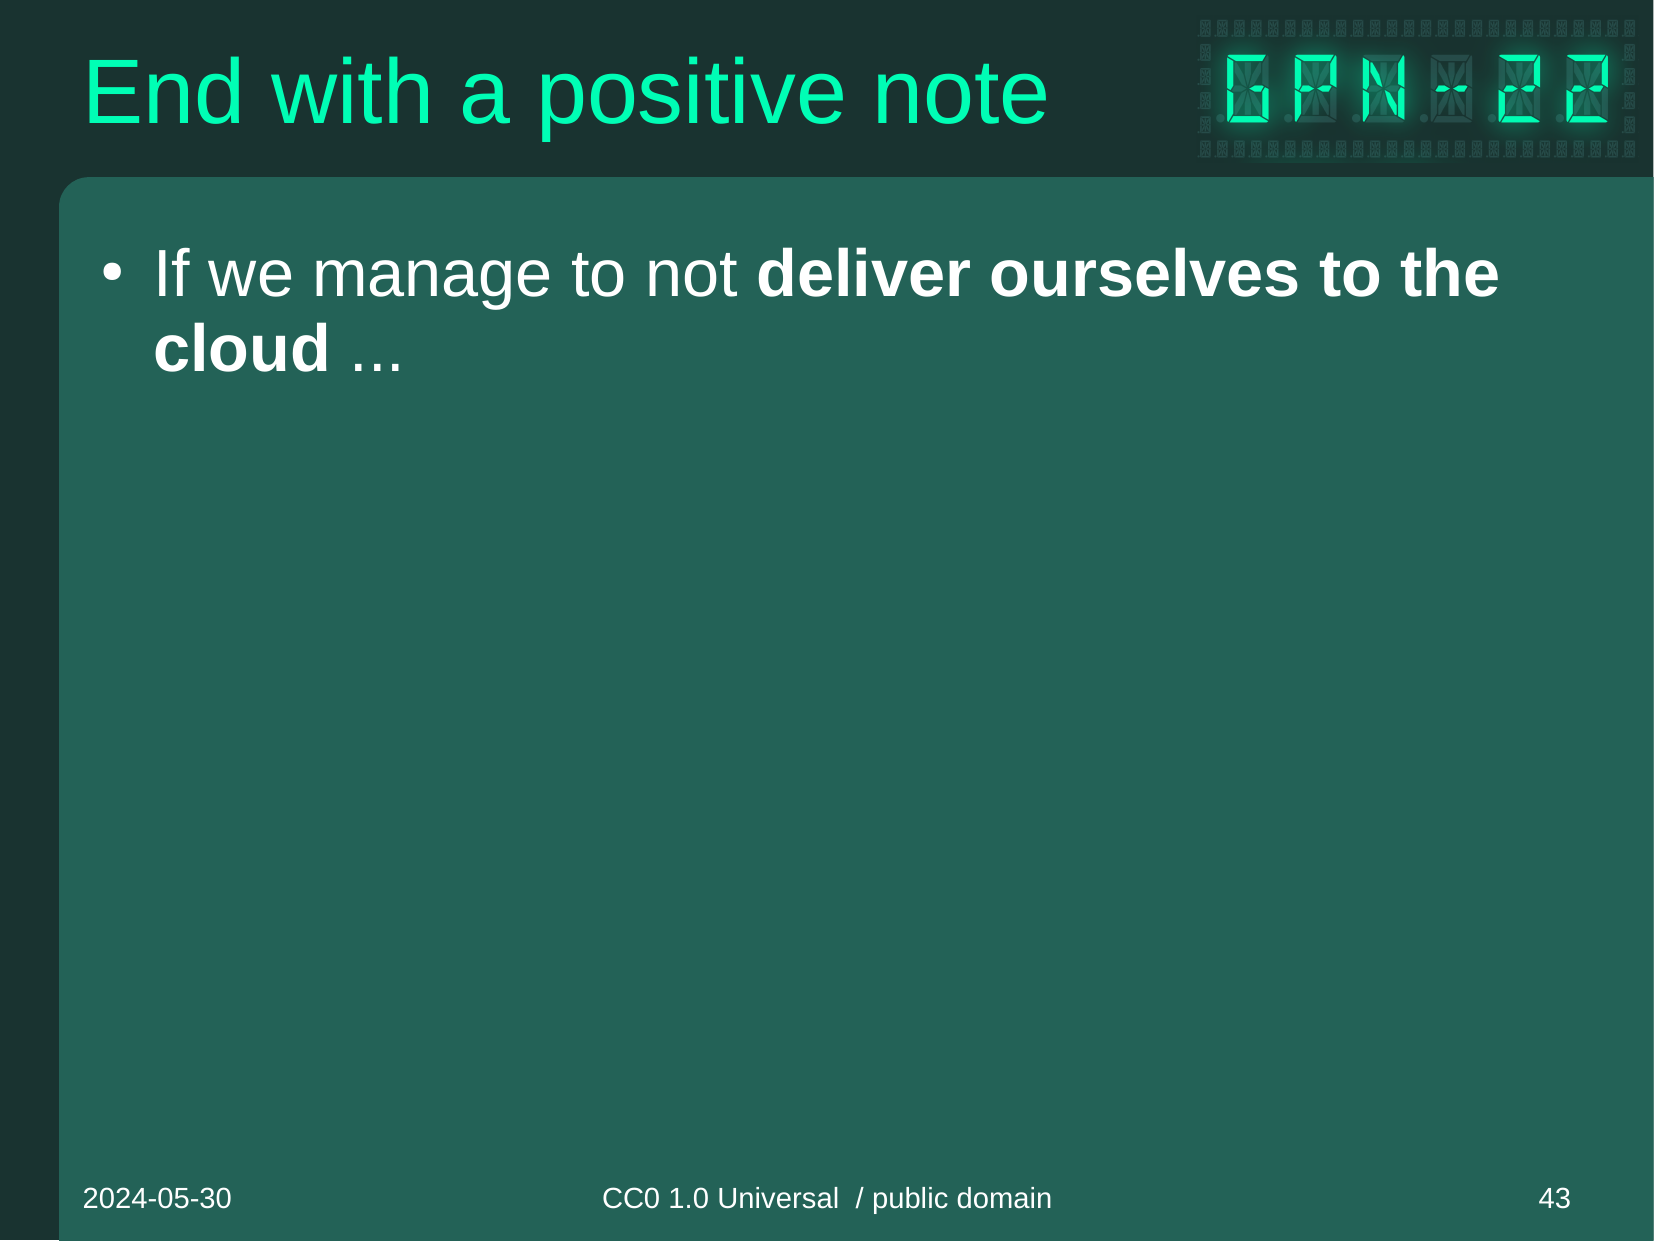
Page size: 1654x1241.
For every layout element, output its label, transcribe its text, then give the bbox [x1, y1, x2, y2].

title End with a positive note [82, 0, 1093, 195]
list If we manage to not deliver ourselves to the cloud ... [82, 236, 1571, 956]
picture [1196, 15, 1639, 163]
